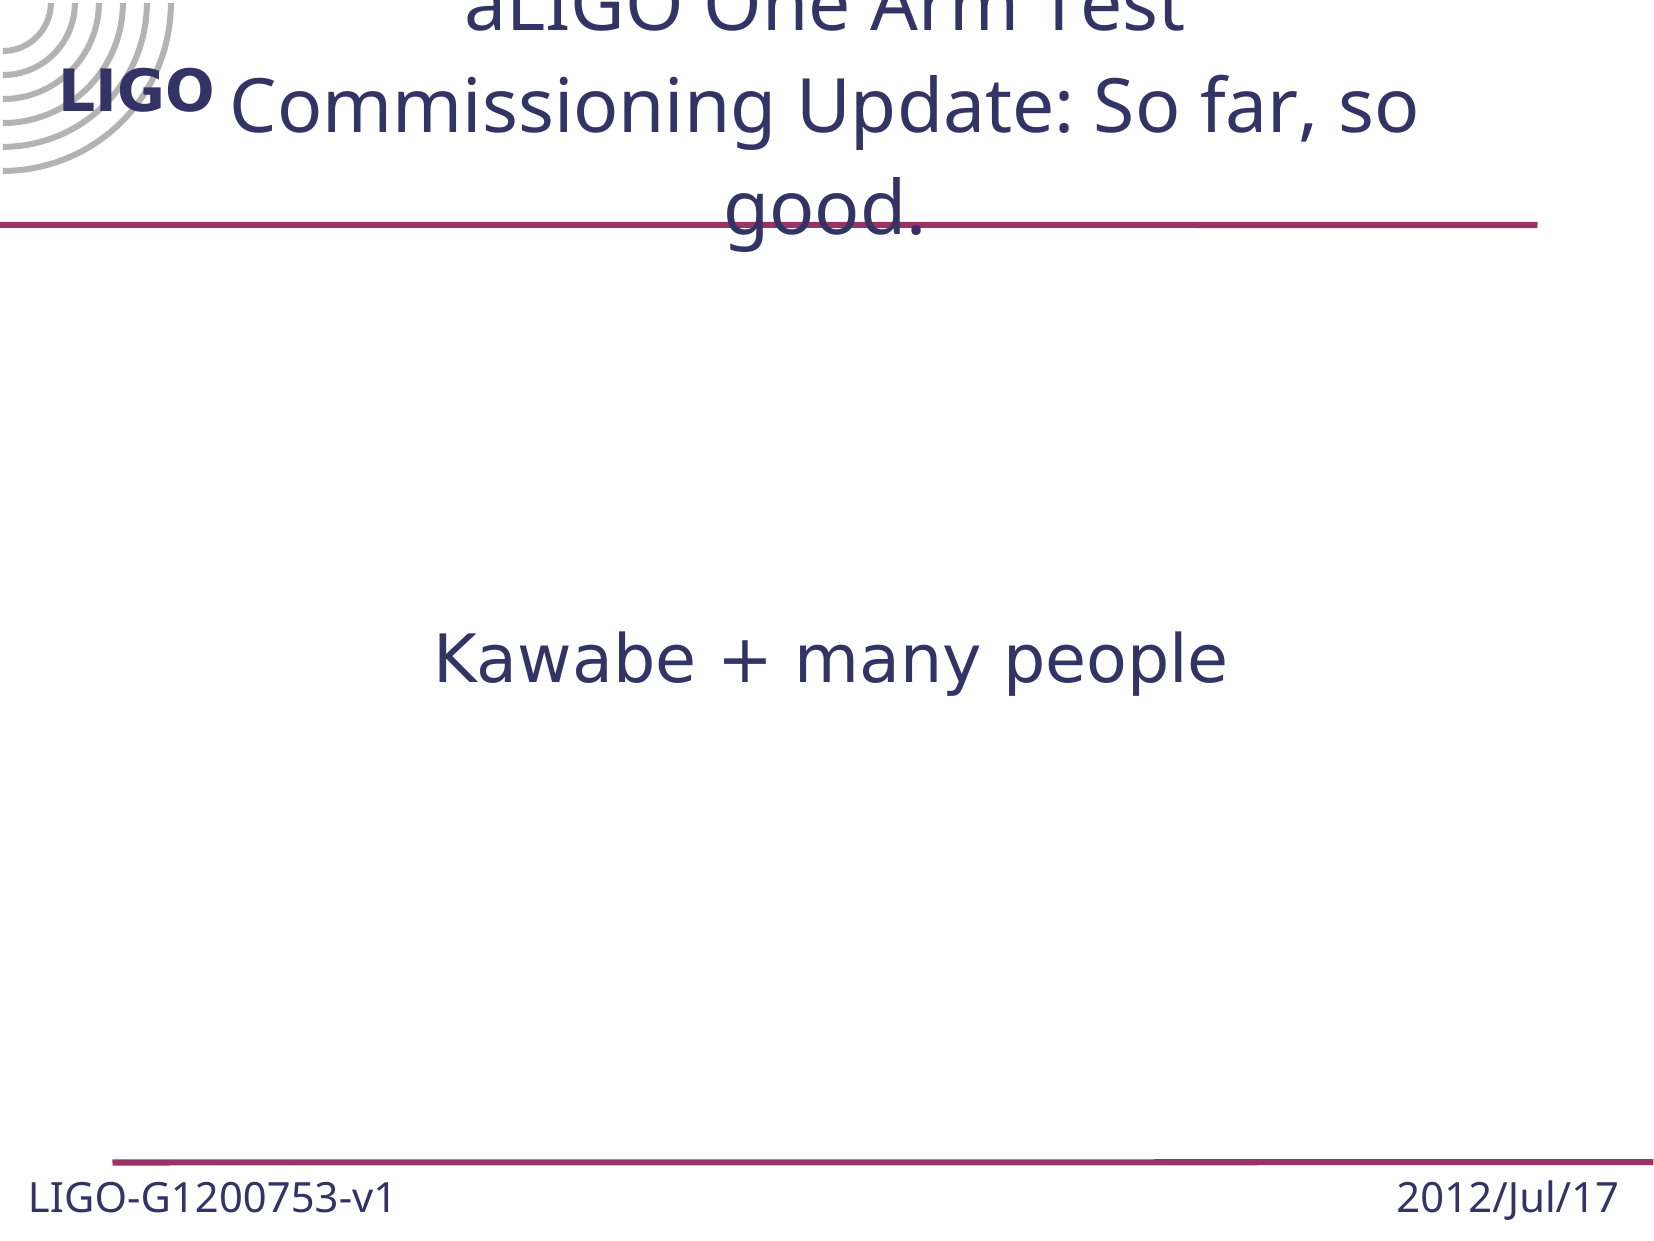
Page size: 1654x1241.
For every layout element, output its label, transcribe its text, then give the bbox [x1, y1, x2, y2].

title aLIGO One Arm Test Commissioning Update: So far, so good. [187, 0, 1463, 208]
subtitle Kawabe + many people [125, 300, 1538, 1020]
